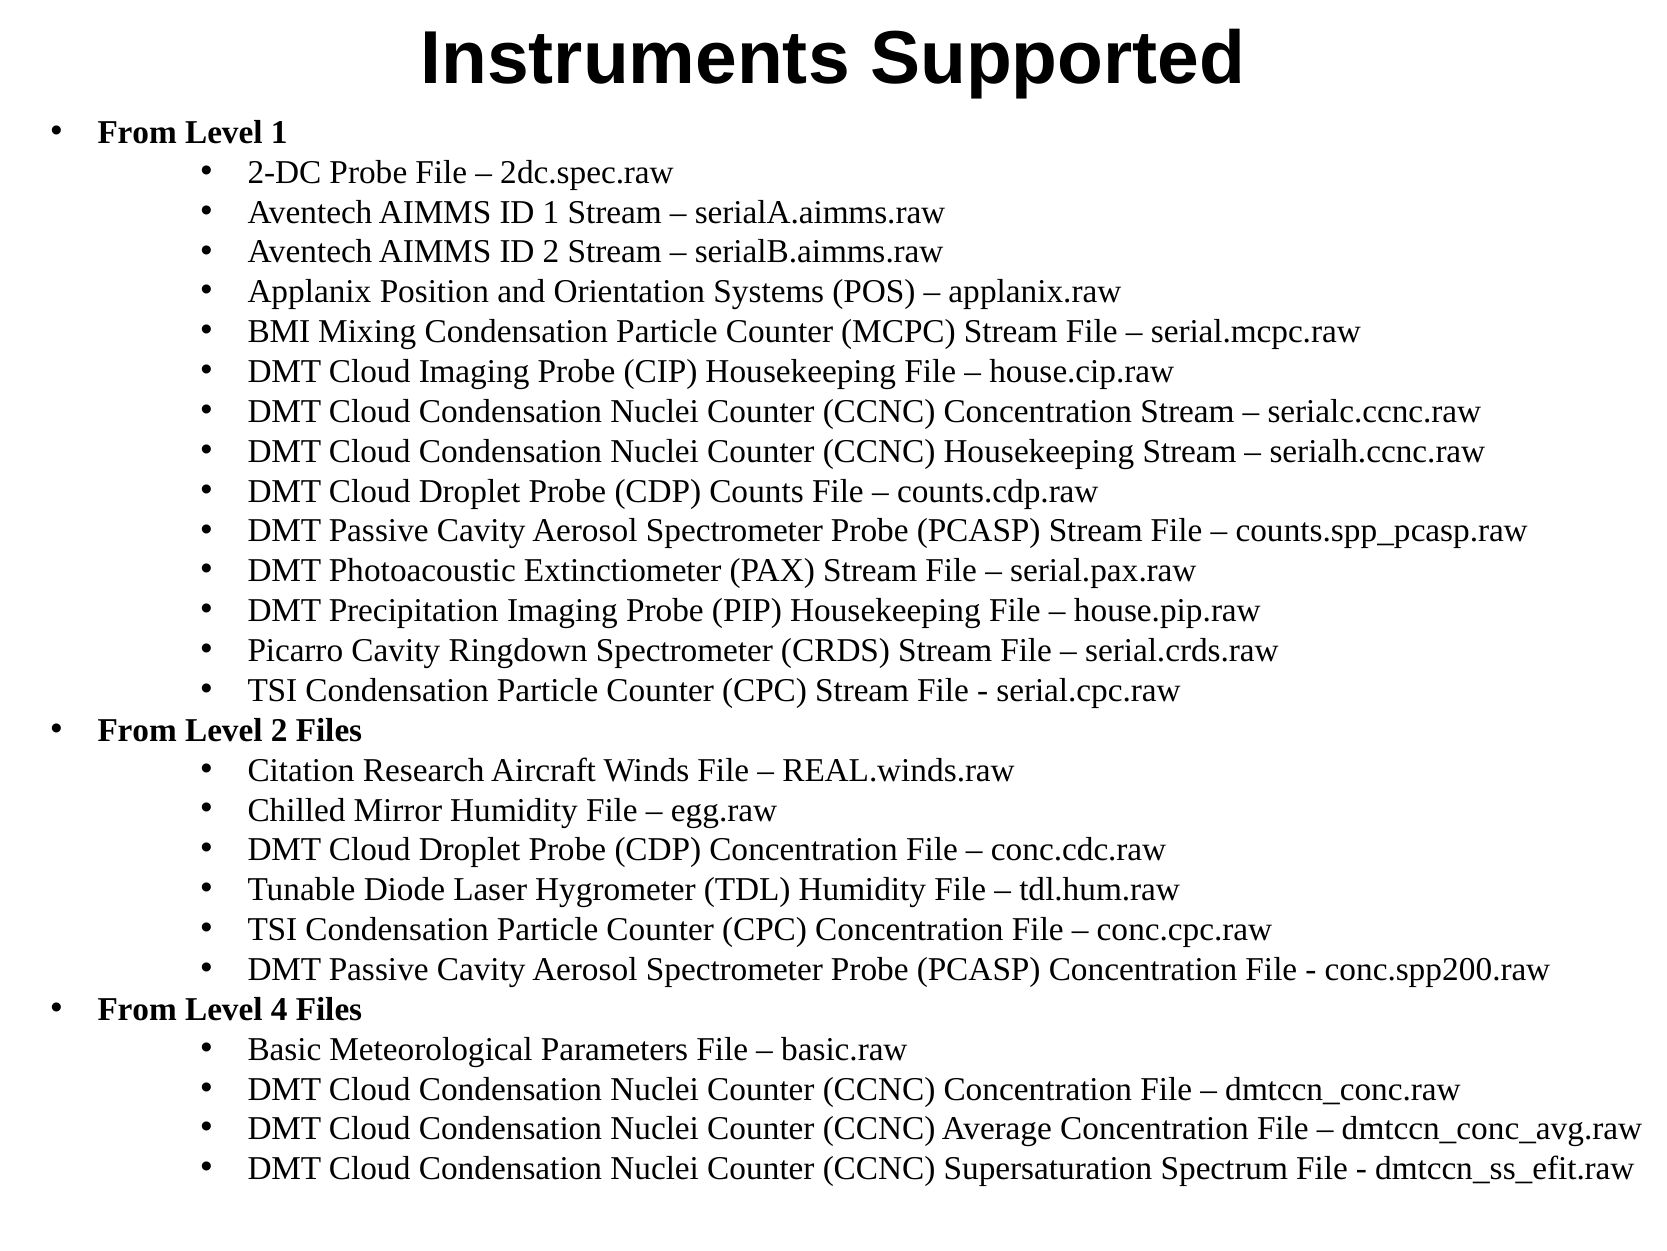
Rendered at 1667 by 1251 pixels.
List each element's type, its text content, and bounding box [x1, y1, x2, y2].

text_box Instruments Supported [0, 2, 1667, 106]
list From Level 1 2-DC Probe File – 2dc.spec.raw Aventech AIMMS ID 1 Stream – serialA.aimms.raw Aventech AIMMS ID 2 Stream – serialB.aimms.raw Applanix Position and Orientation Systems (POS) – applanix.raw BMI Mixing Condensation Particle Counter (MCPC) Stream File – serial.mcpc.raw DMT Cloud Imaging Probe (CIP) Housekeeping File – house.cip.raw DMT Cloud Condensation Nuclei Counter (CCNC) Concentration Stream – serialc.ccnc.raw DMT Cloud Condensation Nuclei Counter (CCNC) Housekeeping Stream – serialh.ccnc.raw DMT Cloud Droplet Probe (CDP) Counts File – counts.cdp.raw DMT Passive Cavity Aerosol Spectrometer Probe (PCASP) Stream File – counts.spp_pcasp.raw DMT Photoacoustic Extinctiometer (PAX) Stream File – serial.pax.raw DMT Precipitation Imaging Probe (PIP) Housekeeping File – house.pip.raw Picarro Cavity Ringdown Spectrometer (CRDS) Stream File – serial.crds.raw TSI Condensation Particle Counter (CPC) Stream File - serial.cpc.raw From Level 2 Files Citation Research Aircraft Winds File – REAL.winds.raw Chilled Mirror Humidity File – egg.raw DMT Cloud Droplet Probe (CDP) Concentration File – conc.cdc.raw Tunable Diode Laser Hygrometer (TDL) Humidity File – tdl.hum.raw TSI Condensation Particle Counter (CPC) Concentration File – conc.cpc.raw DMT Passive Cavity Aerosol Spectrometer Probe (PCASP) Concentration File - conc.spp200.raw From Level 4 Files Basic Meteorological Parameters File – basic.raw DMT Cloud Condensation Nuclei Counter (CCNC) Concentration File – dmtccn_conc.raw DMT Cloud Condensation Nuclei Counter (CCNC) Average Concentration File – dmtccn_conc_avg.raw DMT Cloud Condensation Nuclei Counter (CCNC) Supersaturation Spectrum File - dmtccn_ss_efit.raw [35, 102, 1667, 1196]
